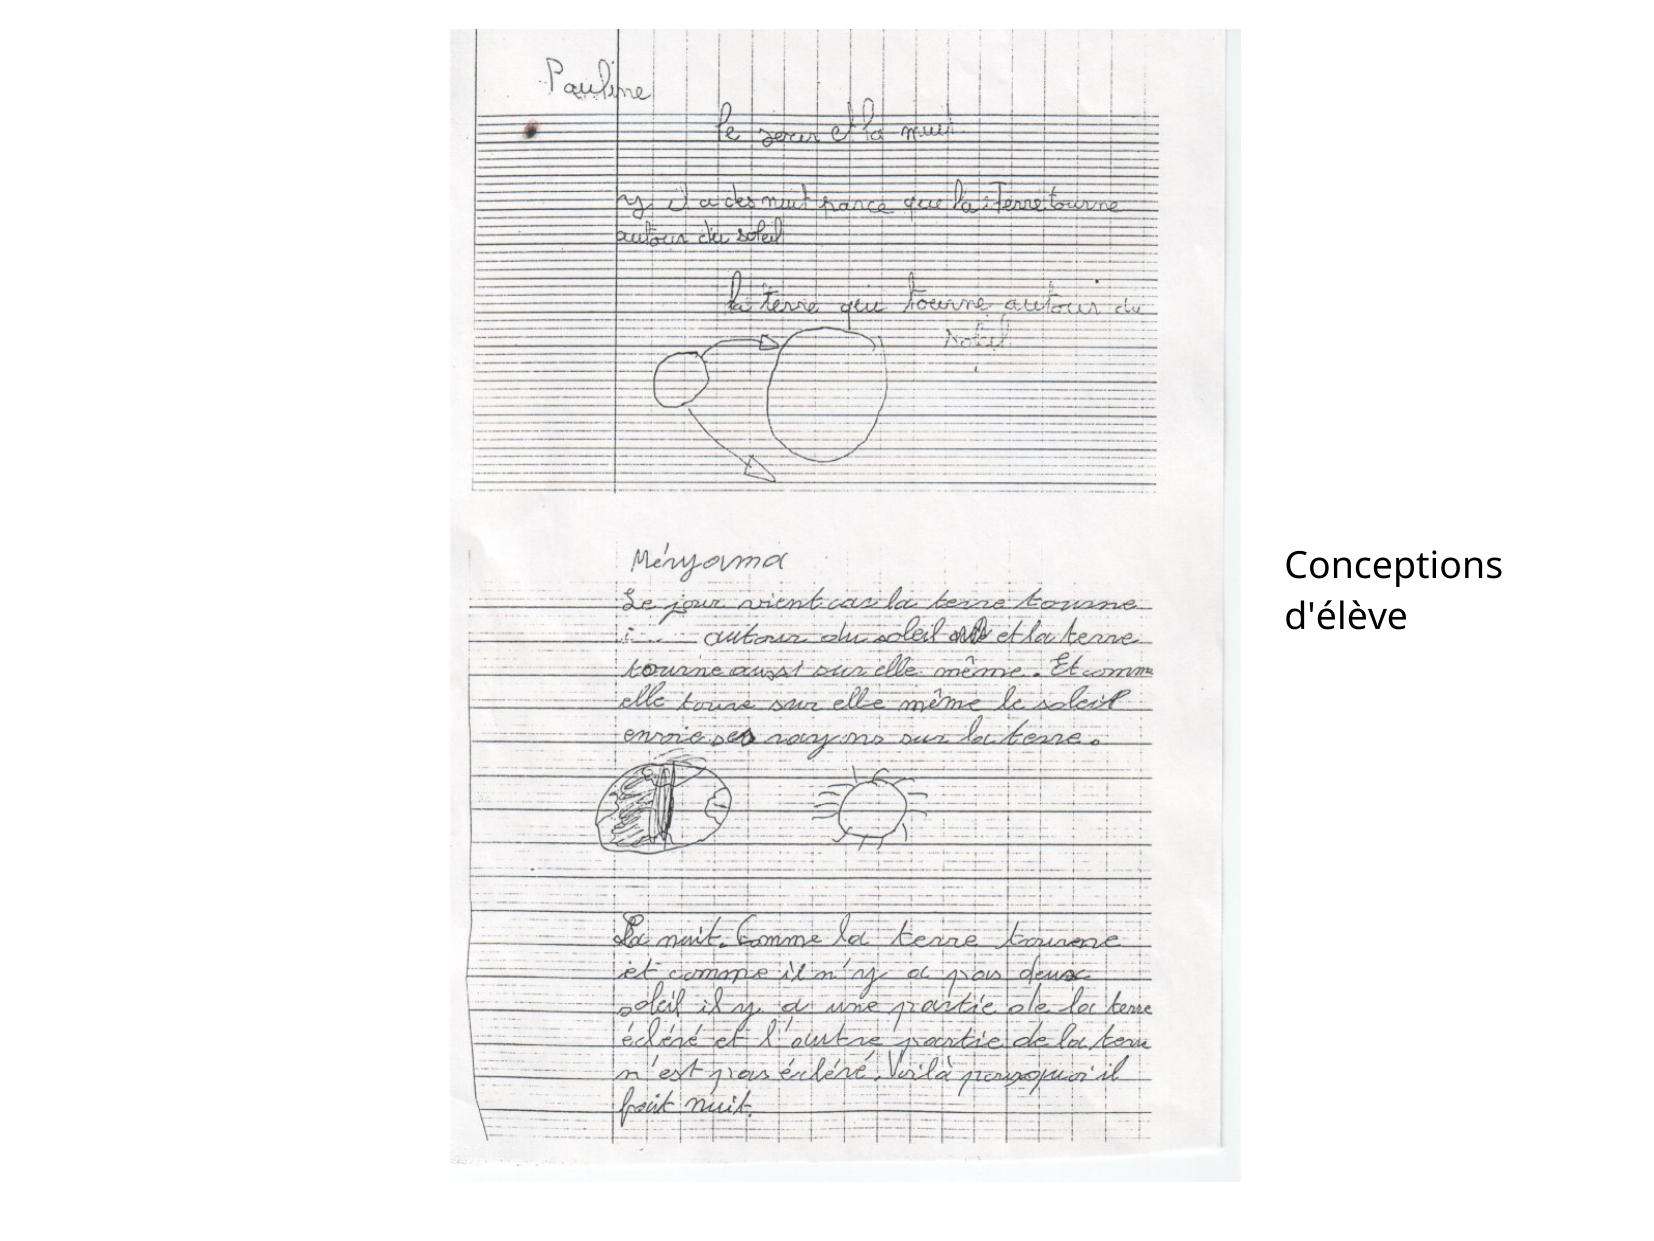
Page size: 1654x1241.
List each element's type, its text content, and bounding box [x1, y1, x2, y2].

picture [450, 29, 1241, 1182]
text_box Conceptions d'élève [1269, 531, 1565, 635]
